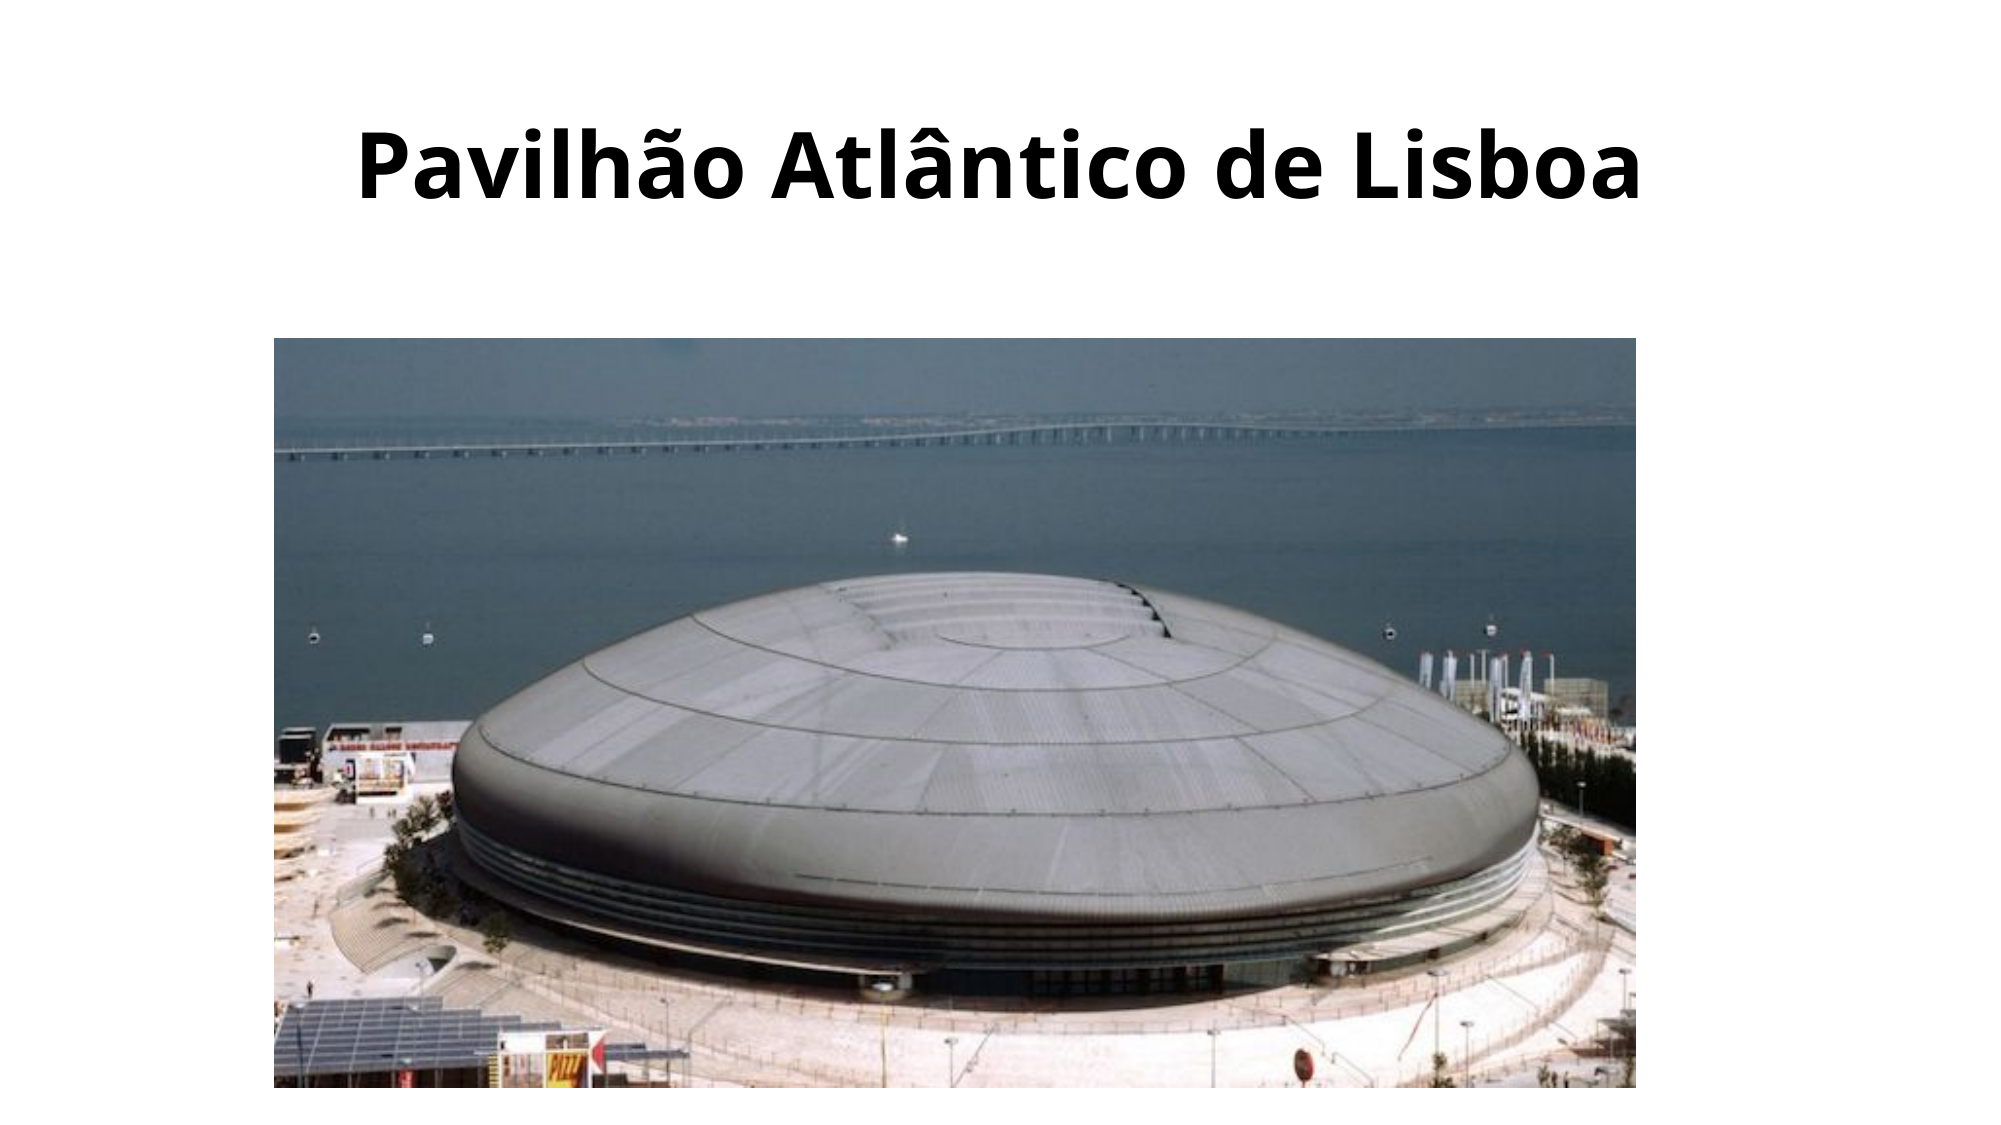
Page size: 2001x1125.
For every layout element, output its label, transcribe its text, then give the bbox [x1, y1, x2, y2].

title Pavilhão Atlântico de Lisboa [137, 59, 1863, 278]
picture [274, 338, 1636, 1088]
